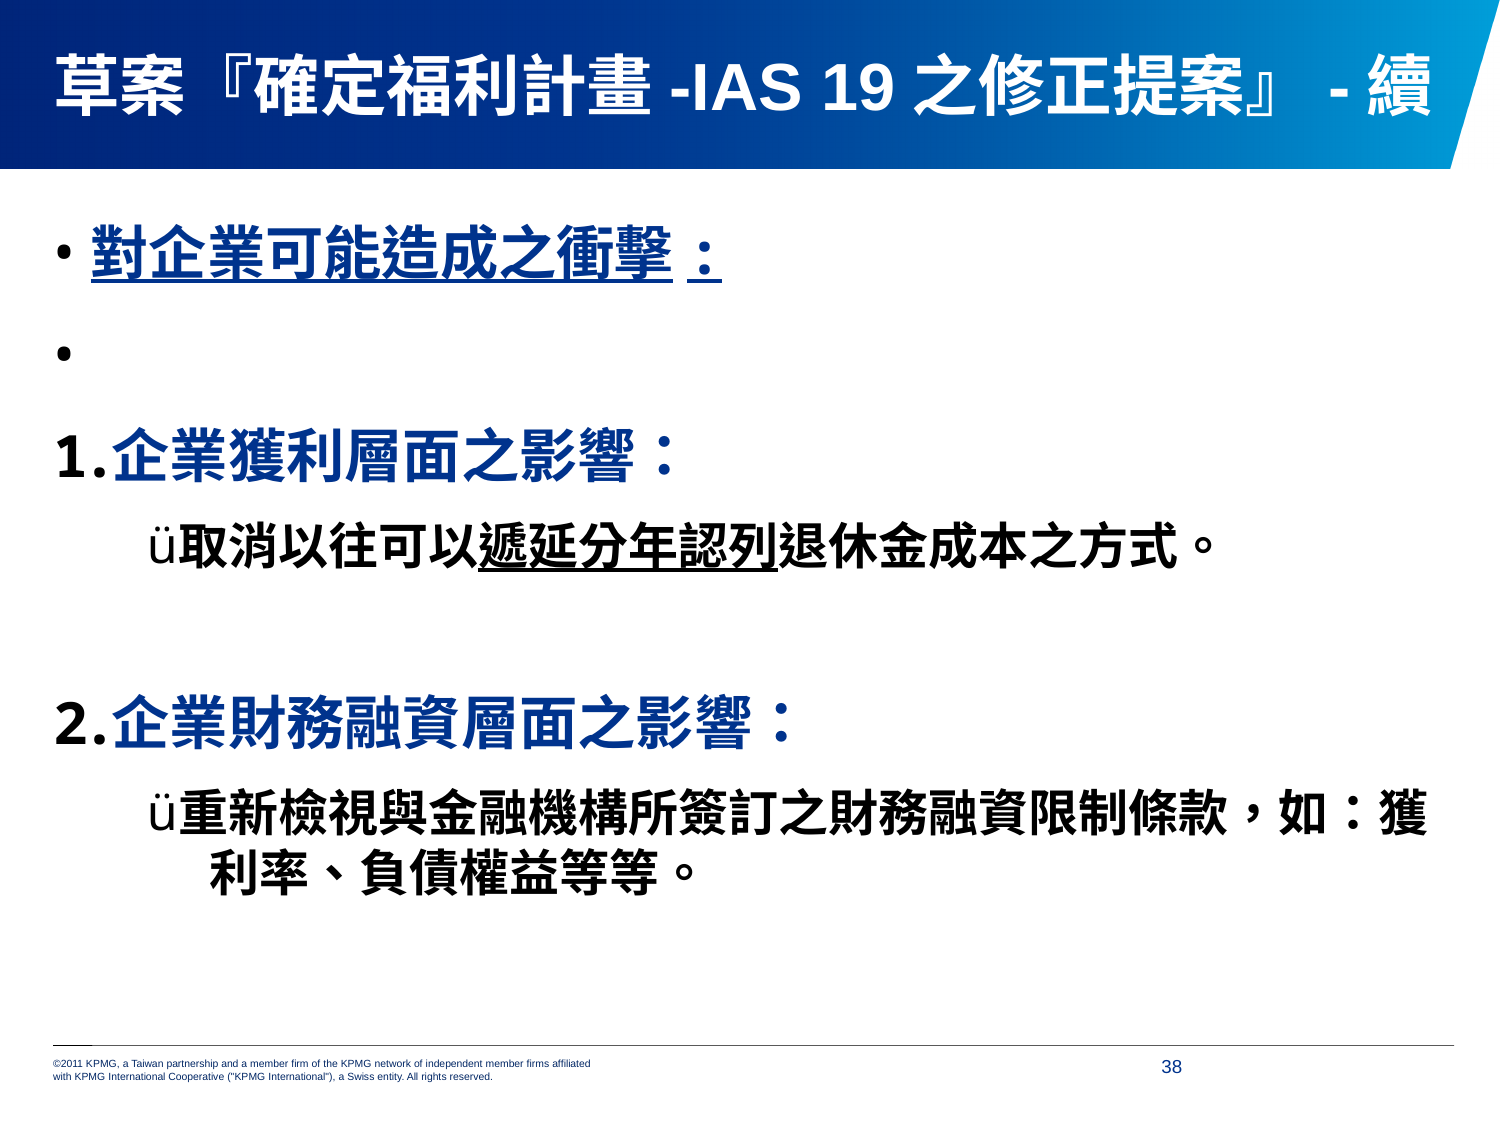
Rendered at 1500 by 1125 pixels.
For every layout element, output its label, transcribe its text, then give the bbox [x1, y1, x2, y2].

title 草案『確定福利計畫-IAS 19之修正提案』-續 [53, 19, 1456, 149]
list 對企業可能造成之衝擊: 企業獲利層面之影響： 取消以往可以遞延分年認列退休金成本之方式。 企業財務融資層面之影響： 重新檢視與金融機構所簽訂之財務融資限制條款，如：獲利率、負債權益等等。 [53, 215, 1456, 1003]
text_box [1146, 1047, 1418, 1094]
